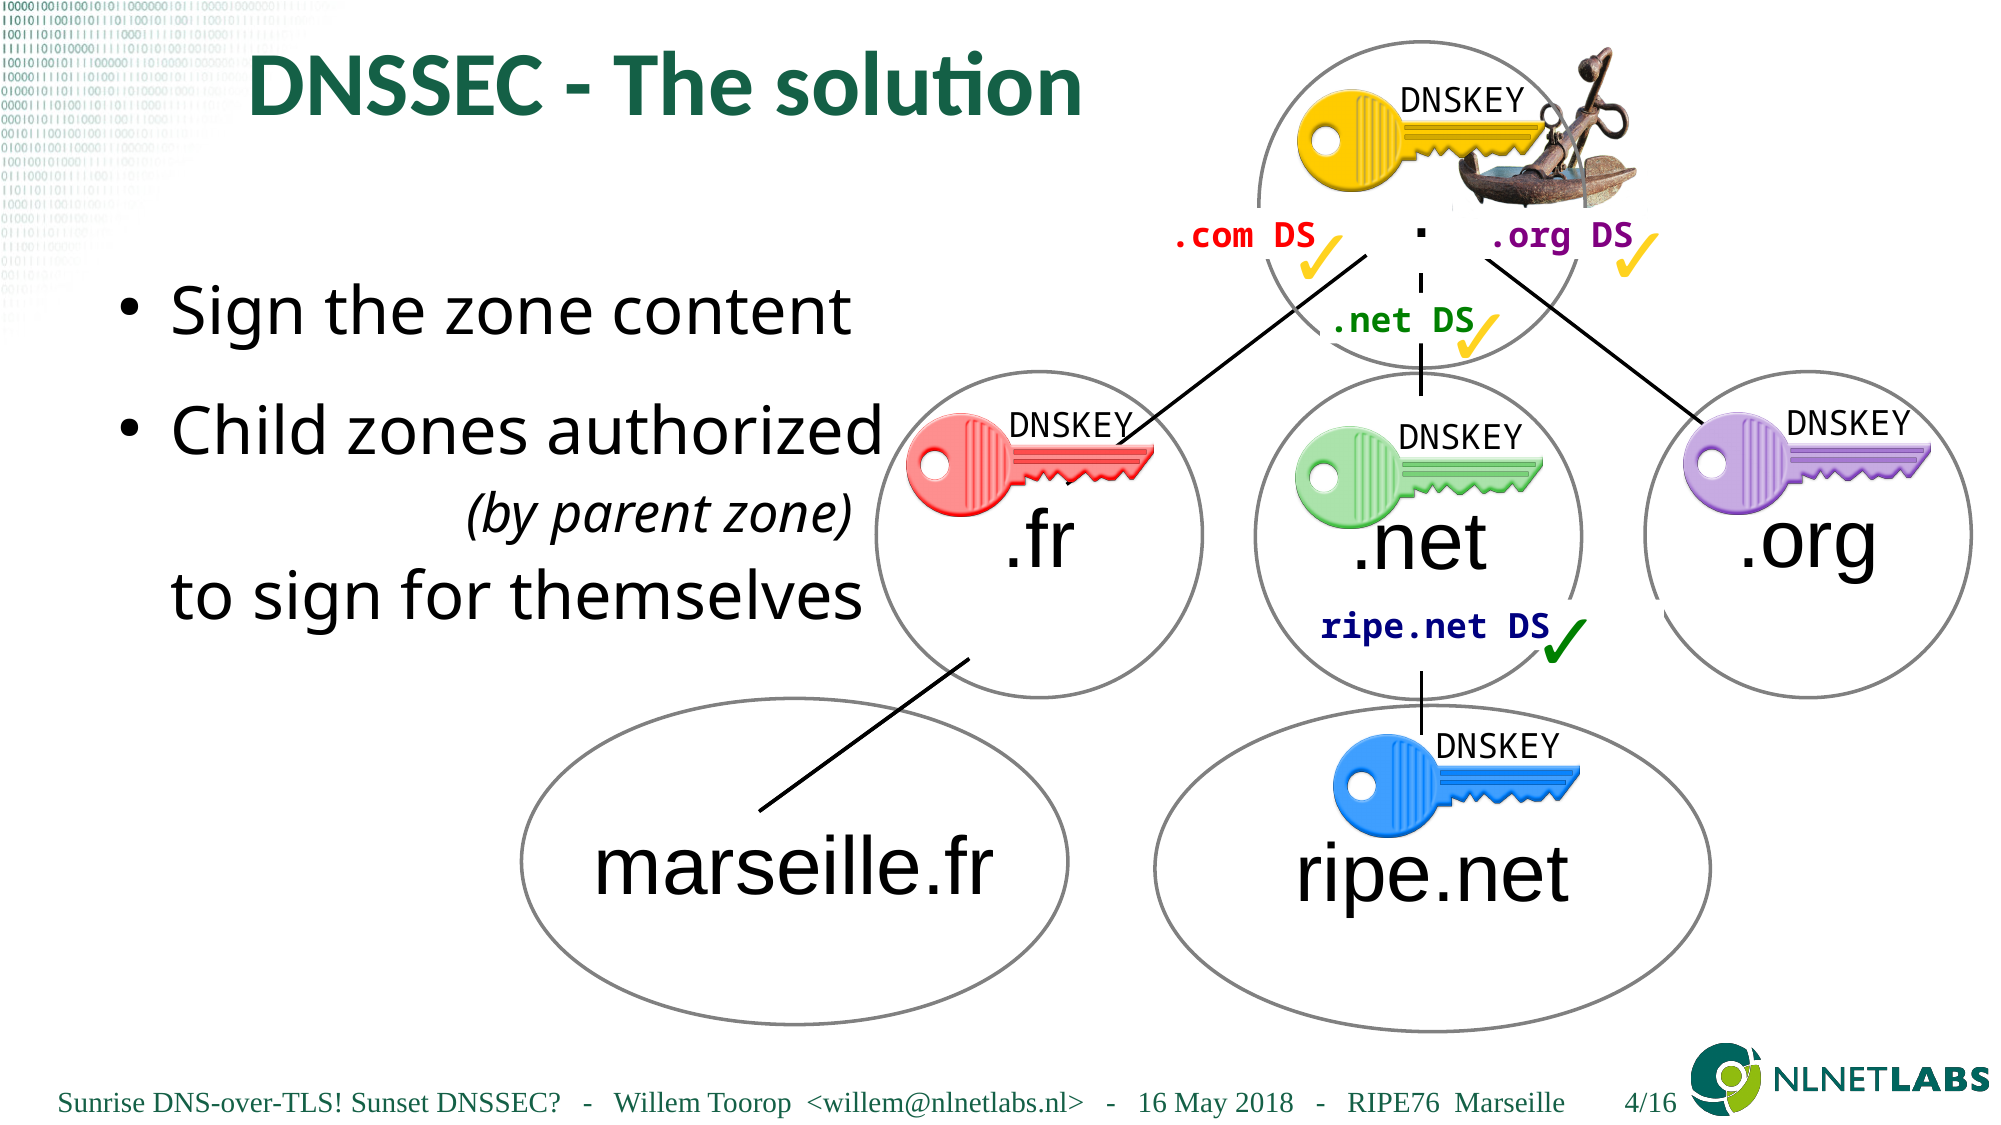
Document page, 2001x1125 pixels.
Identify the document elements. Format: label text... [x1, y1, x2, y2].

picture [1691, 1043, 1989, 1116]
title DNSSEC - The solution [99, 44, 519, 233]
list Sign the zone content Child zones authorized (by parent zone) to sign for themselves [99, 263, 1901, 1016]
picture [519, 40, 1974, 1034]
picture [1, 1, 366, 366]
